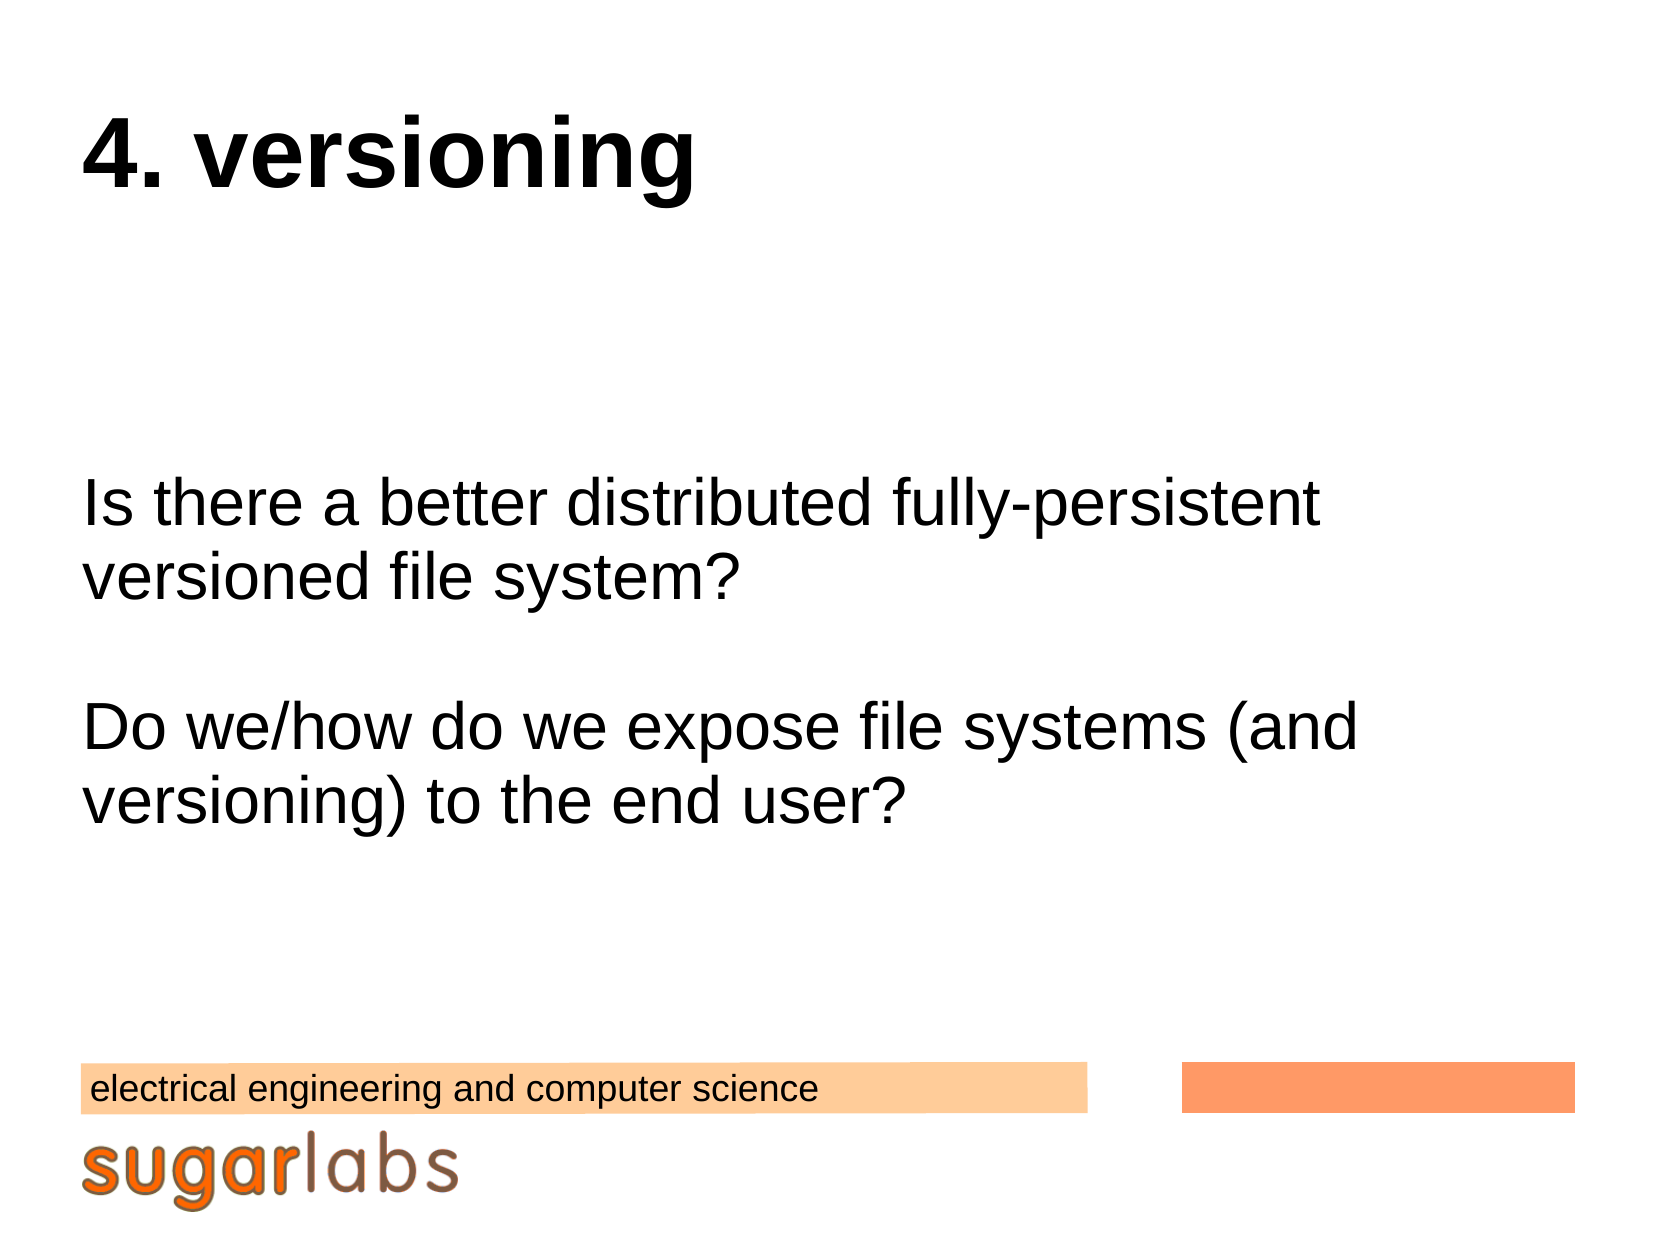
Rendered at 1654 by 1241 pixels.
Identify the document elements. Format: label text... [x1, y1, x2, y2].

title 4. versioning [82, 49, 1571, 257]
text_box electrical engineering and computer science [75, 1060, 938, 1122]
subtitle Is there a better distributed fully-persistent versioned file system? Do we/how do we expose file systems (and versioning) to the end user? [82, 290, 1571, 1013]
picture [82, 1130, 458, 1212]
